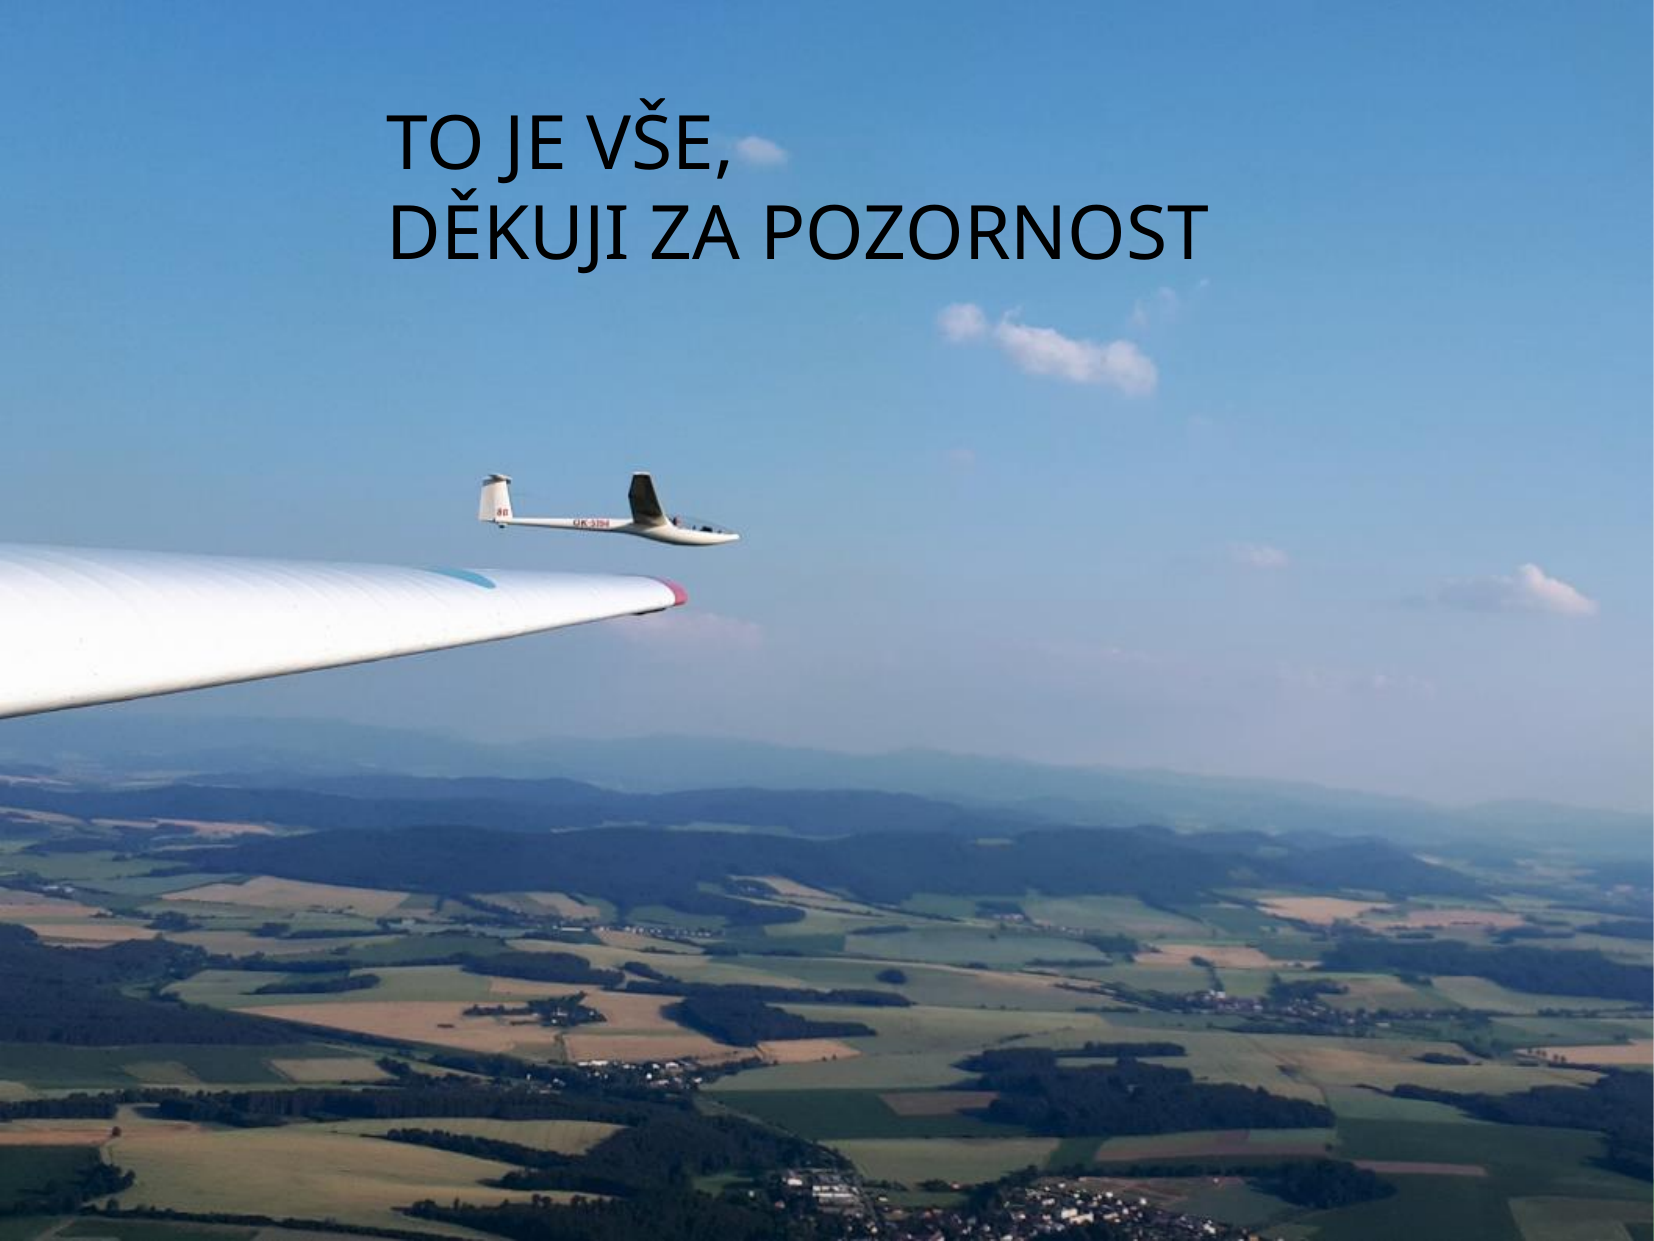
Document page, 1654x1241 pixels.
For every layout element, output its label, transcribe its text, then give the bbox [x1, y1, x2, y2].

picture [0, 0, 1654, 1241]
text_box TO JE VŠE, DĚKUJI ZA POZORNOST [371, 86, 1475, 330]
